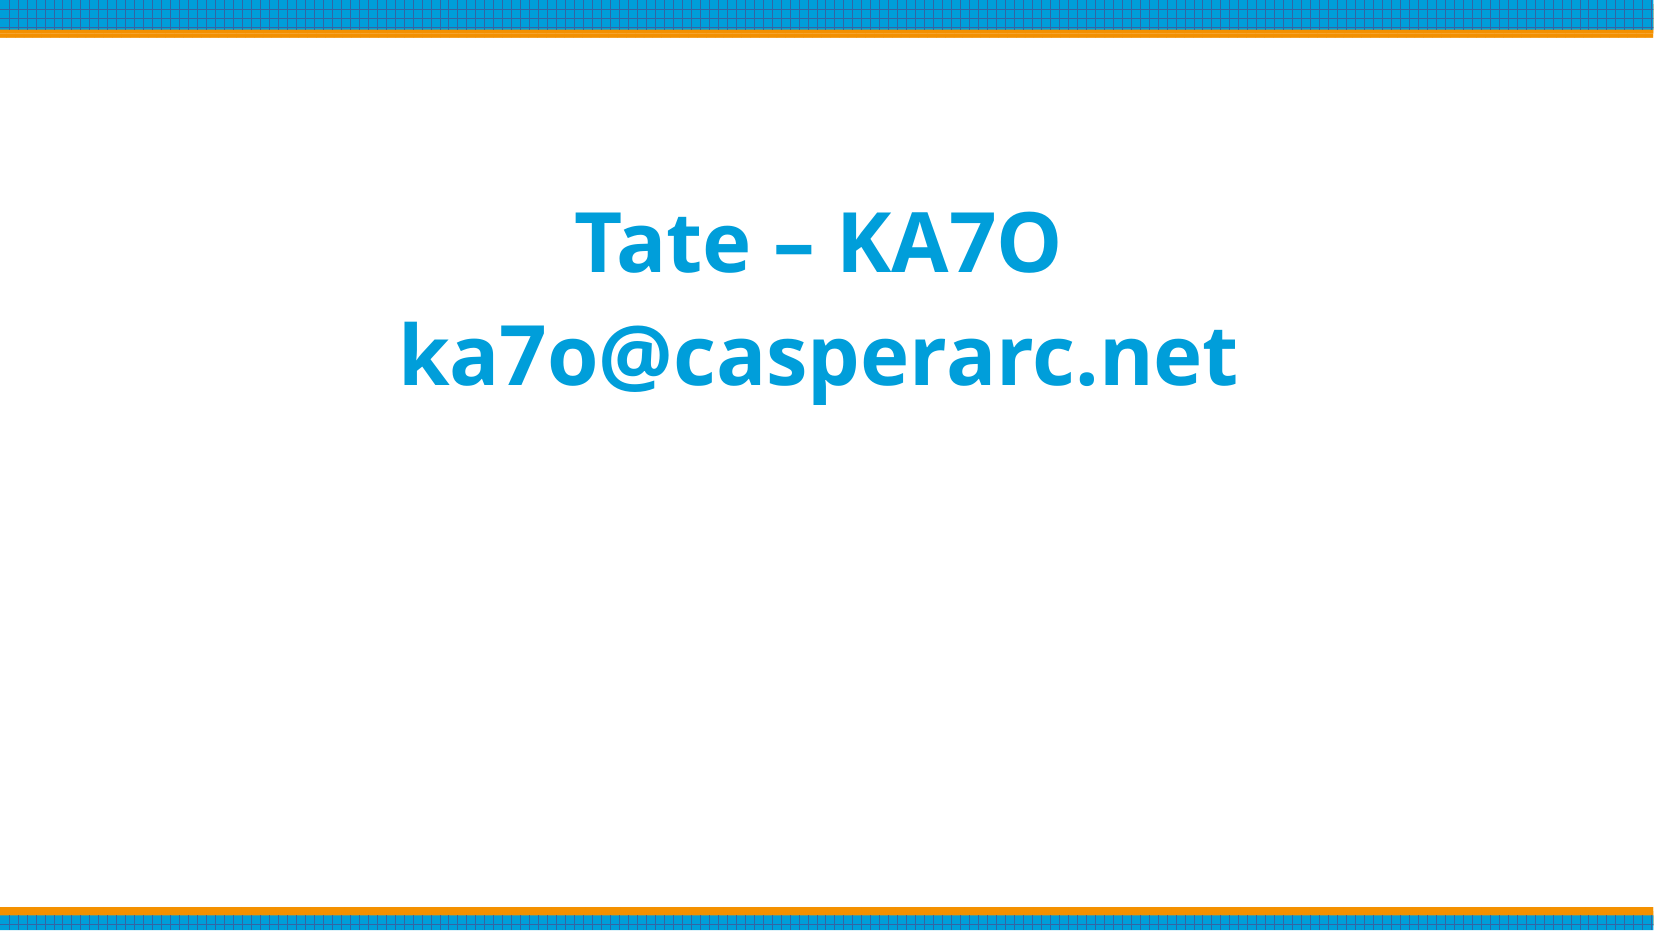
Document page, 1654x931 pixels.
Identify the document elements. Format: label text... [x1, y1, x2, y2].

subtitle Tate – KA7O ka7o@casperarc.net [75, 75, 1564, 519]
